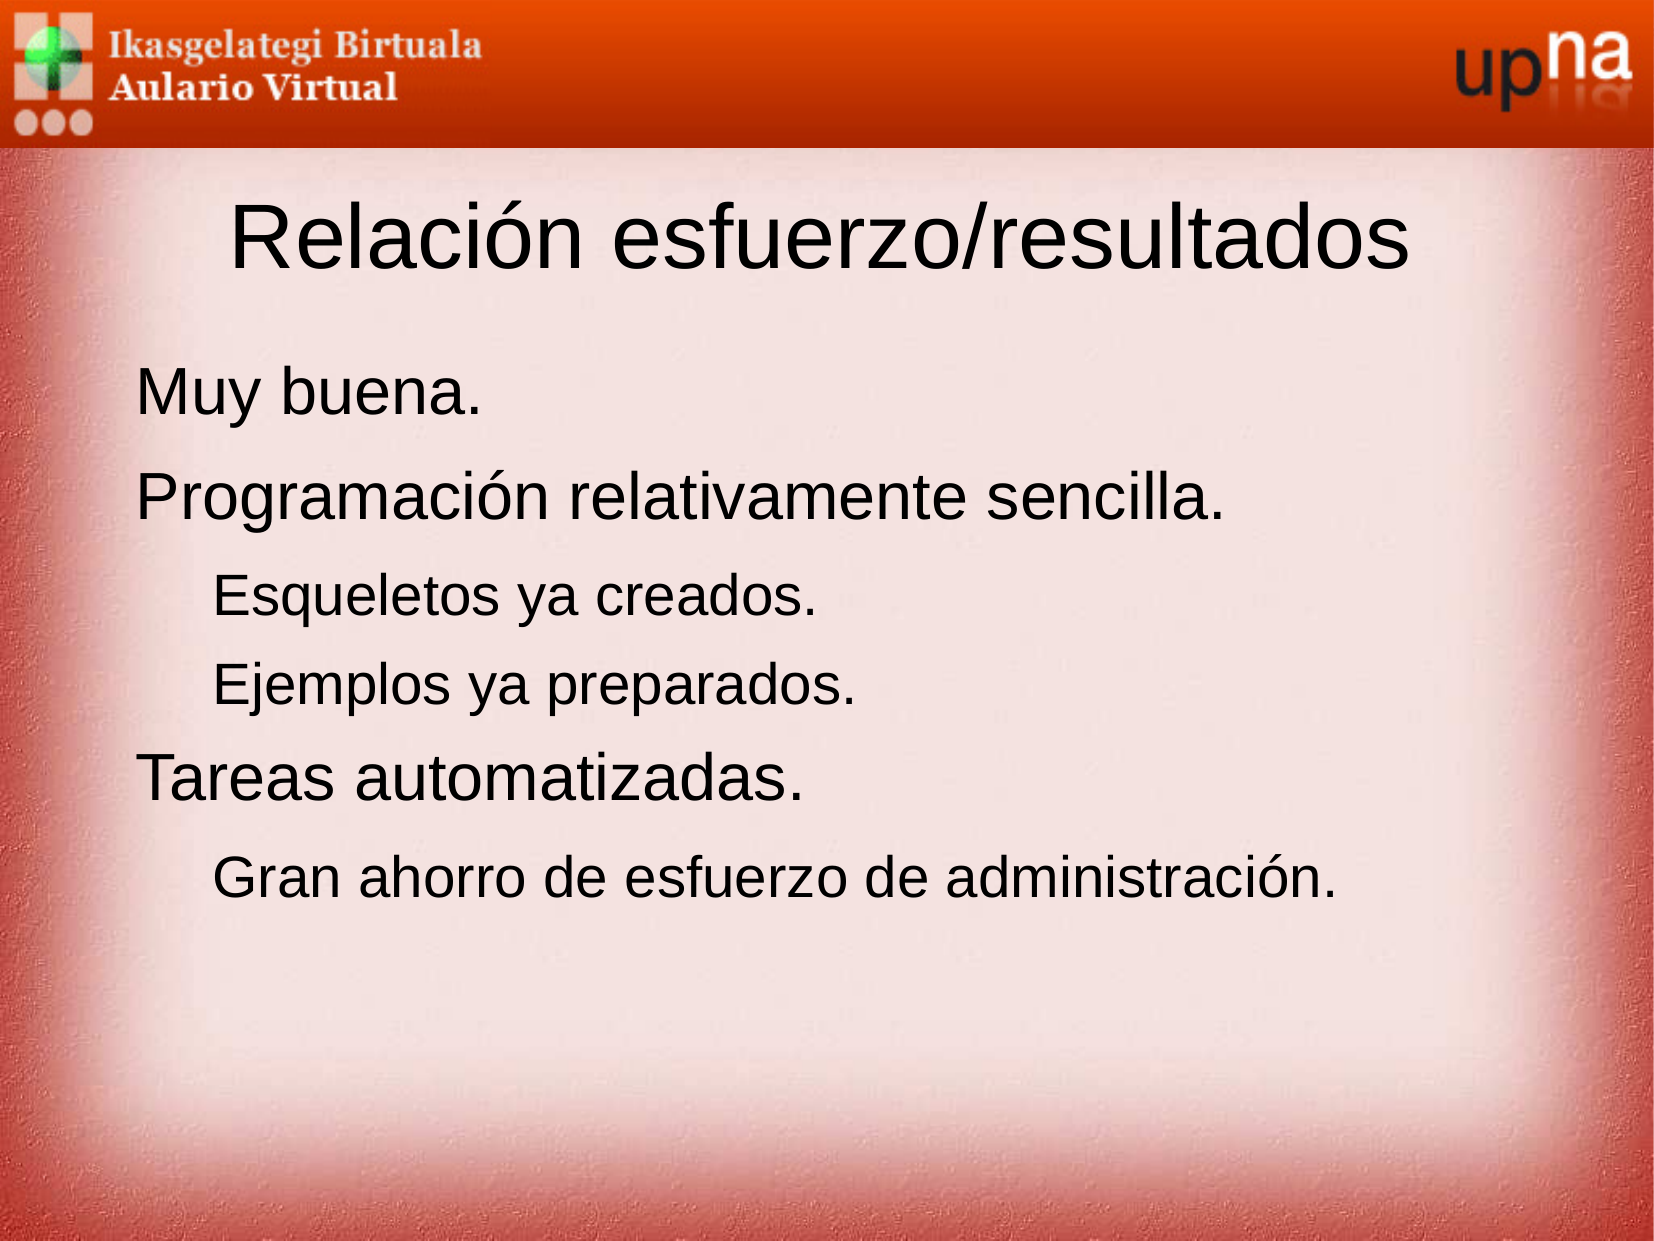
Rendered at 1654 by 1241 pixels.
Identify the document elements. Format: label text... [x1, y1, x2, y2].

title Relación esfuerzo/resultados [76, 147, 1565, 326]
picture [0, 0, 1654, 1241]
list Muy buena. Programación relativamente sencilla. Esqueletos ya creados. Ejemplos ya preparados. Tareas automatizadas. Gran ahorro de esfuerzo de administración. [118, 354, 1536, 1094]
